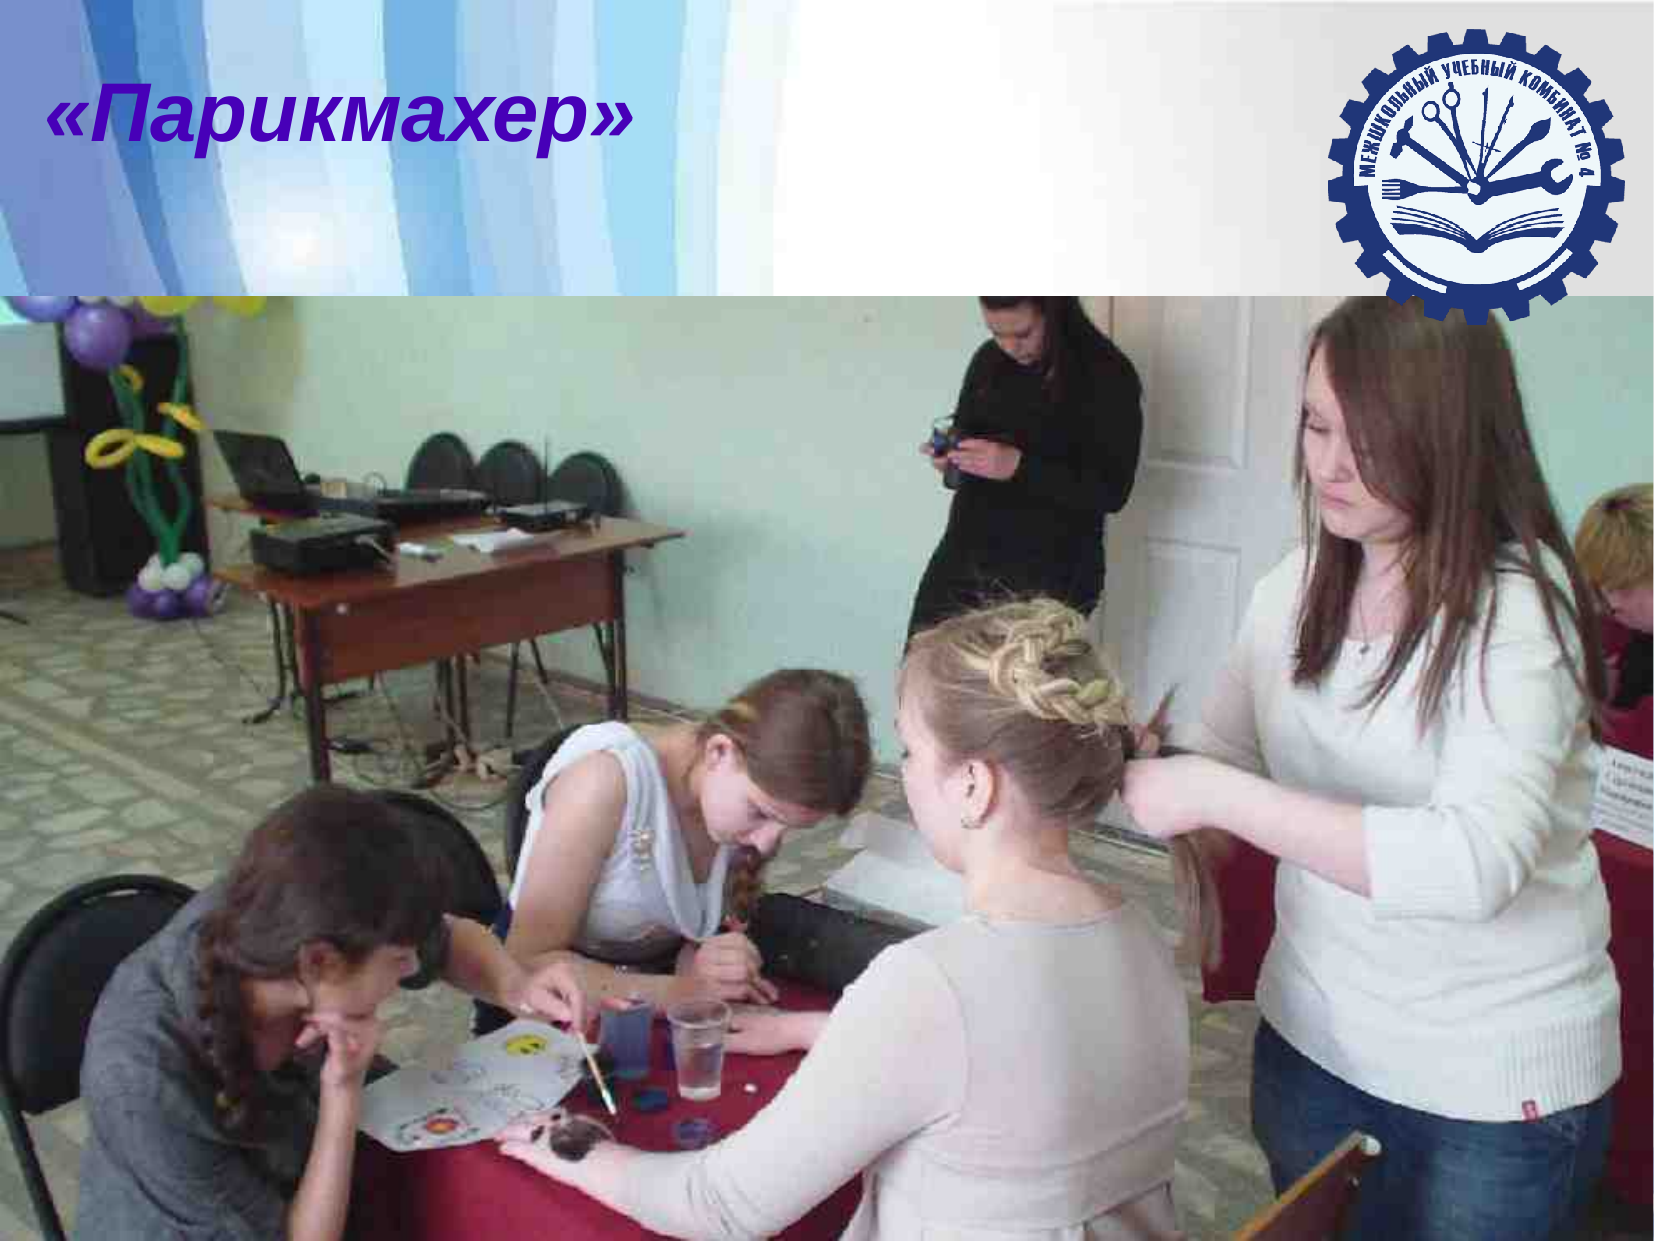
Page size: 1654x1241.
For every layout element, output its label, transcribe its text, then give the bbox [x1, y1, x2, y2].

text_box «Парикмахер» [29, 59, 1328, 167]
picture [0, 0, 1654, 1241]
